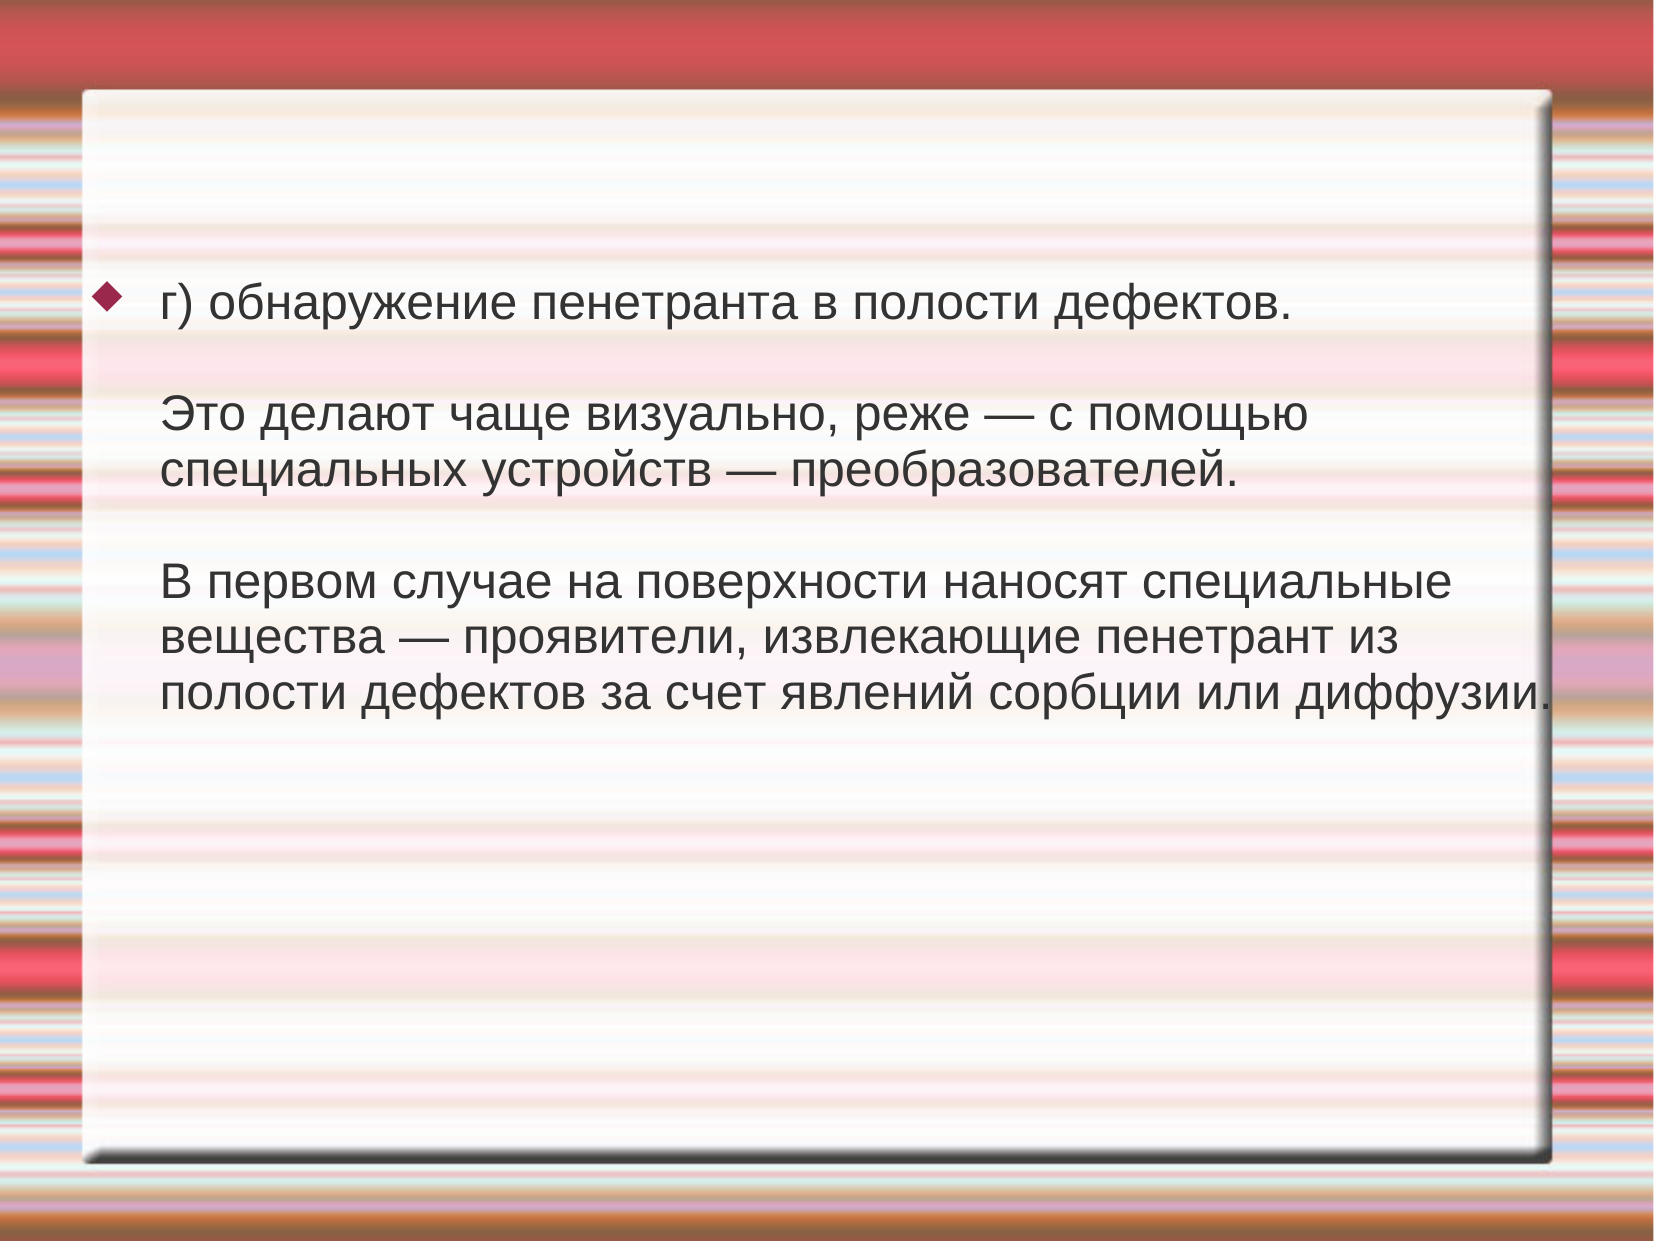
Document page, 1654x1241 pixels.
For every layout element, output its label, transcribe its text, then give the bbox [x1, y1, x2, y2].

picture [0, 0, 1654, 1241]
list г) обнаружение пенетранта в полости дефектов. Это делают чаще визуально, реже — с помощью специальных устройств — преобразователей. В первом случае на поверхности наносят специальные вещества — проявители, извлекающие пенетрант из полости дефектов за счет явлений сорбции или диффузии. [76, 274, 1565, 1093]
